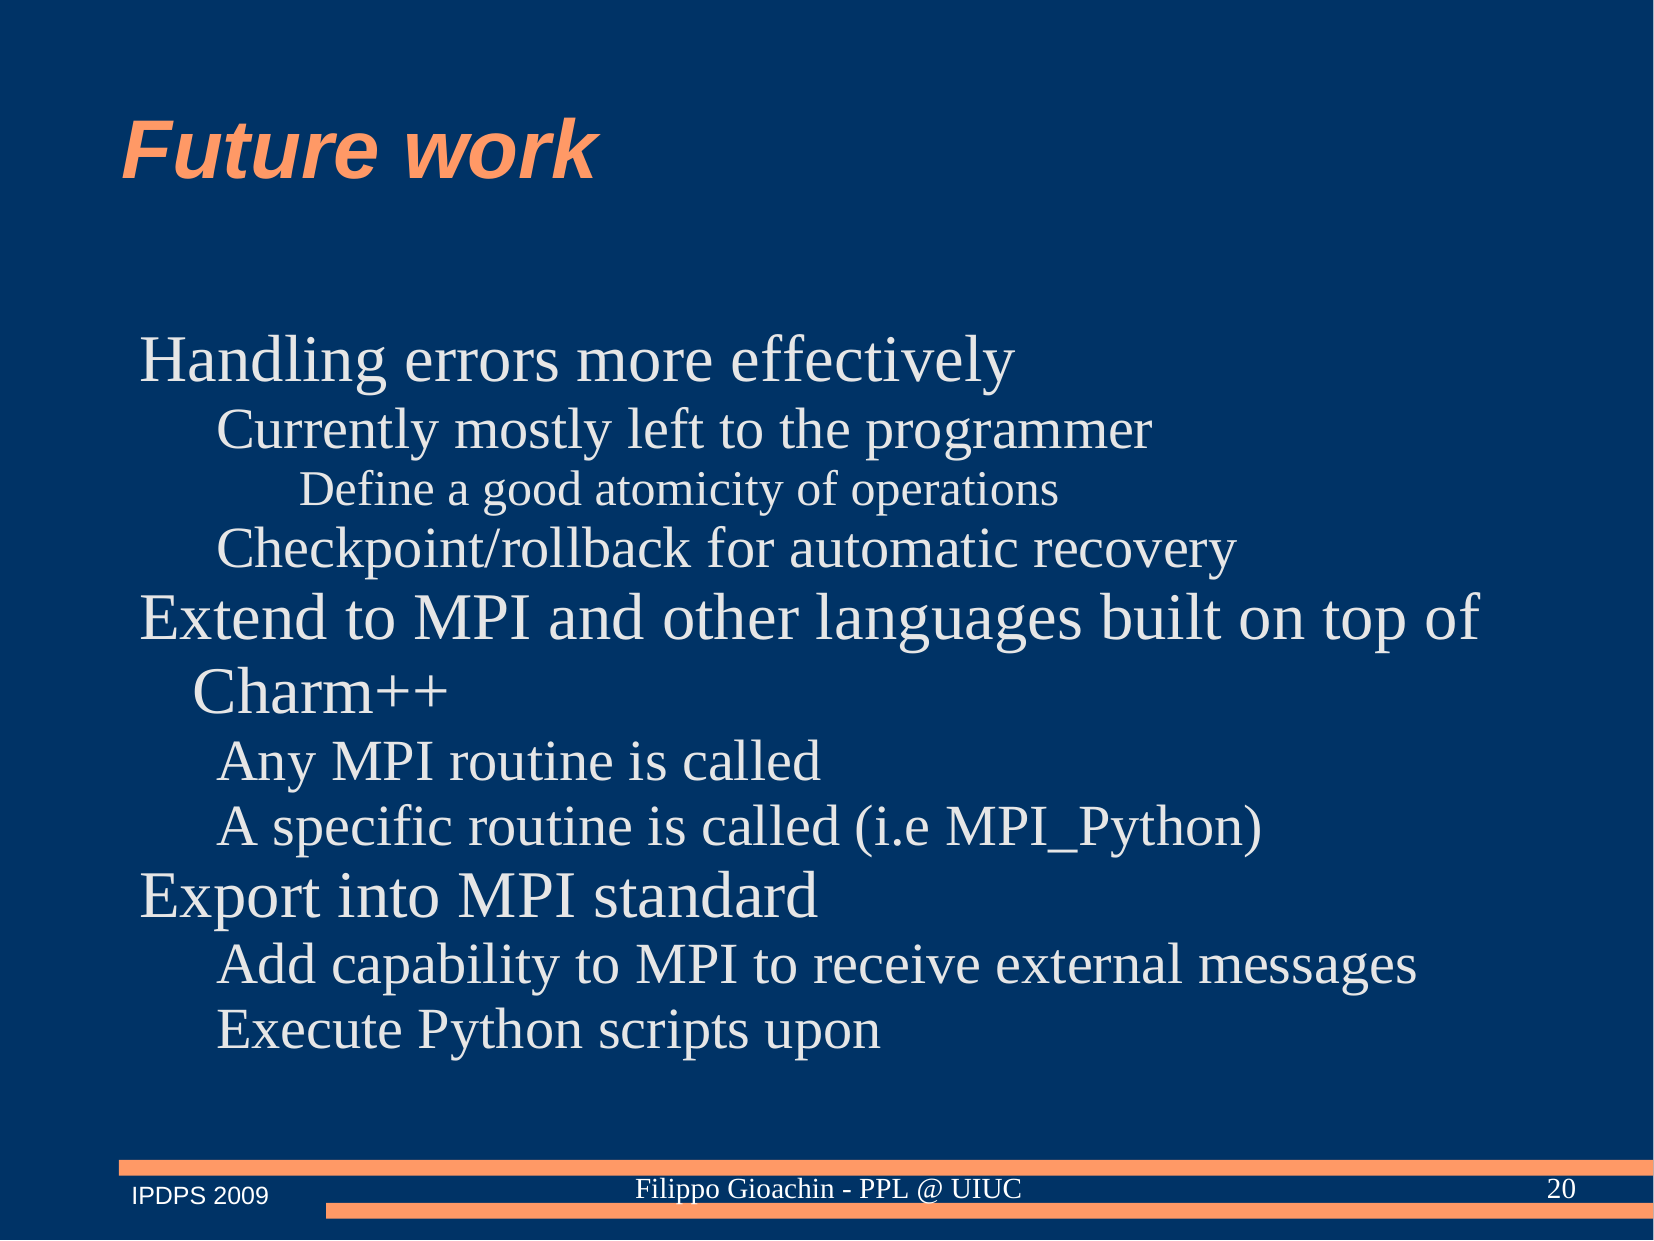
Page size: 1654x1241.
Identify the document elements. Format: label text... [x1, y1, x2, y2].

title Future work [121, 46, 1534, 254]
list Handling errors more effectively Currently mostly left to the programmer Define a good atomicity of operations Checkpoint/rollback for automatic recovery Extend to MPI and other languages built on top of Charm++ Any MPI routine is called A specific routine is called (i.e MPI_Python) Export into MPI standard Add capability to MPI to receive external messages Execute Python scripts upon [121, 322, 1561, 1118]
